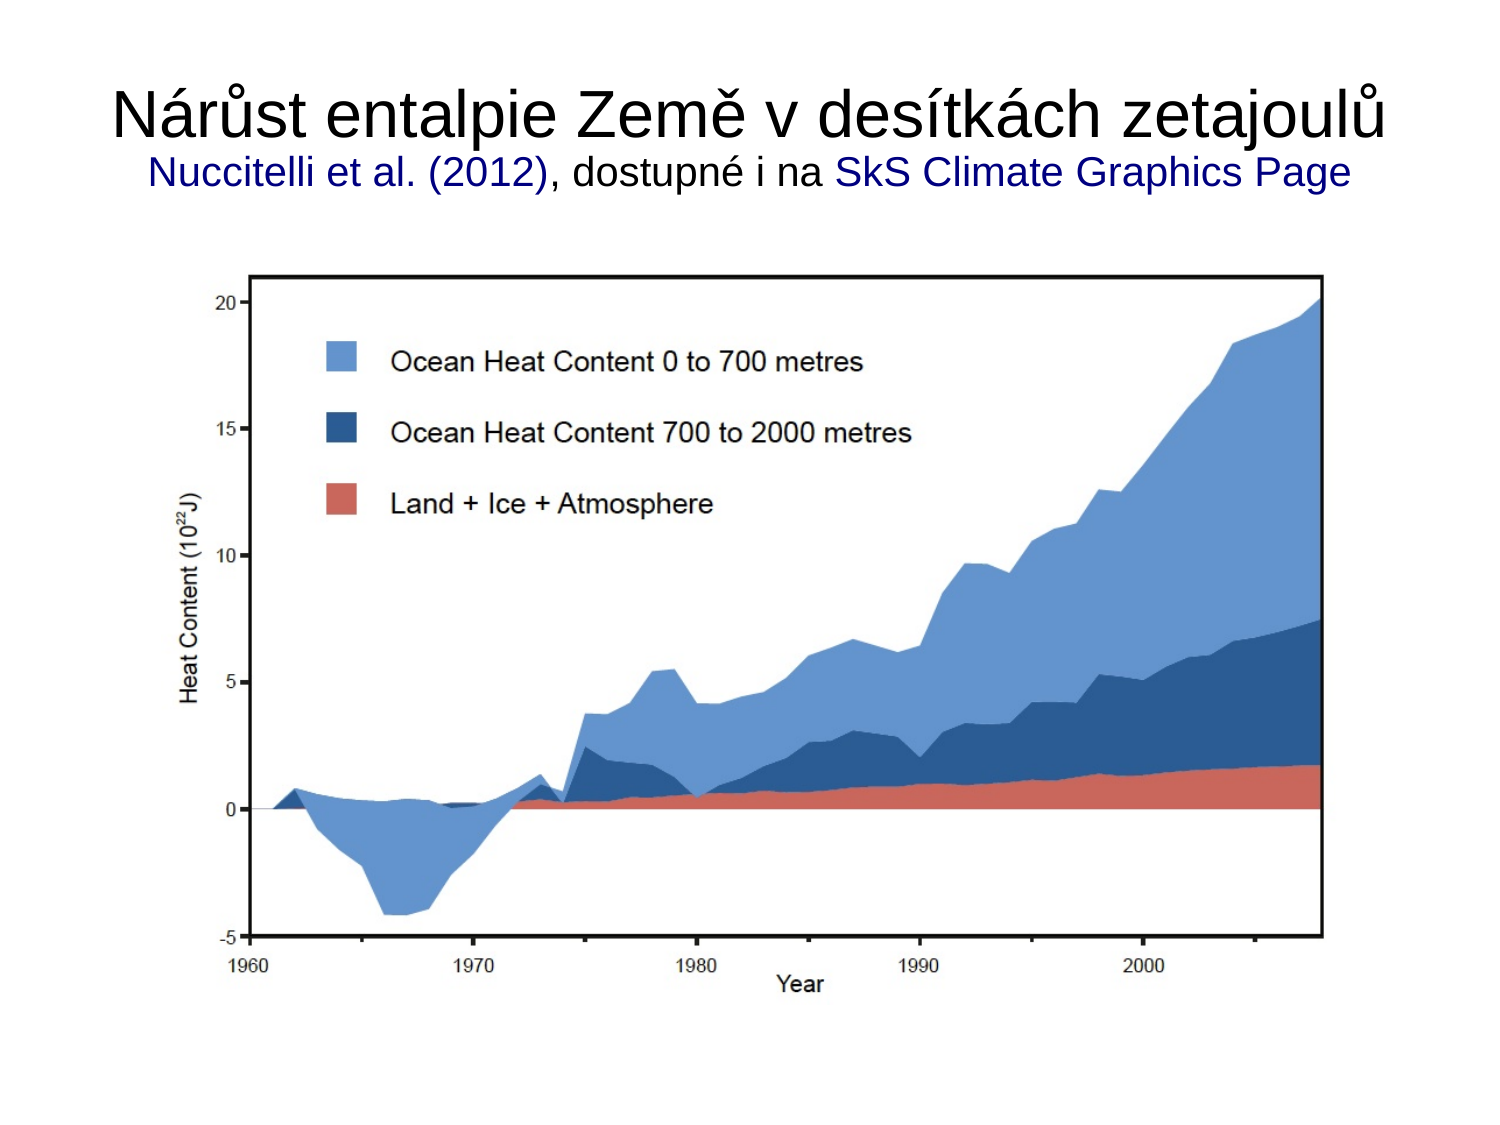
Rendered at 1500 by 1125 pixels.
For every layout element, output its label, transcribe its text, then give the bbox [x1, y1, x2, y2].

picture [161, 262, 1339, 1005]
title Nárůst entalpie Země v desítkách zetajoulů Nuccitelli et al. (2012), dostupné i na SkS Climate Graphics Page [75, 21, 1425, 257]
